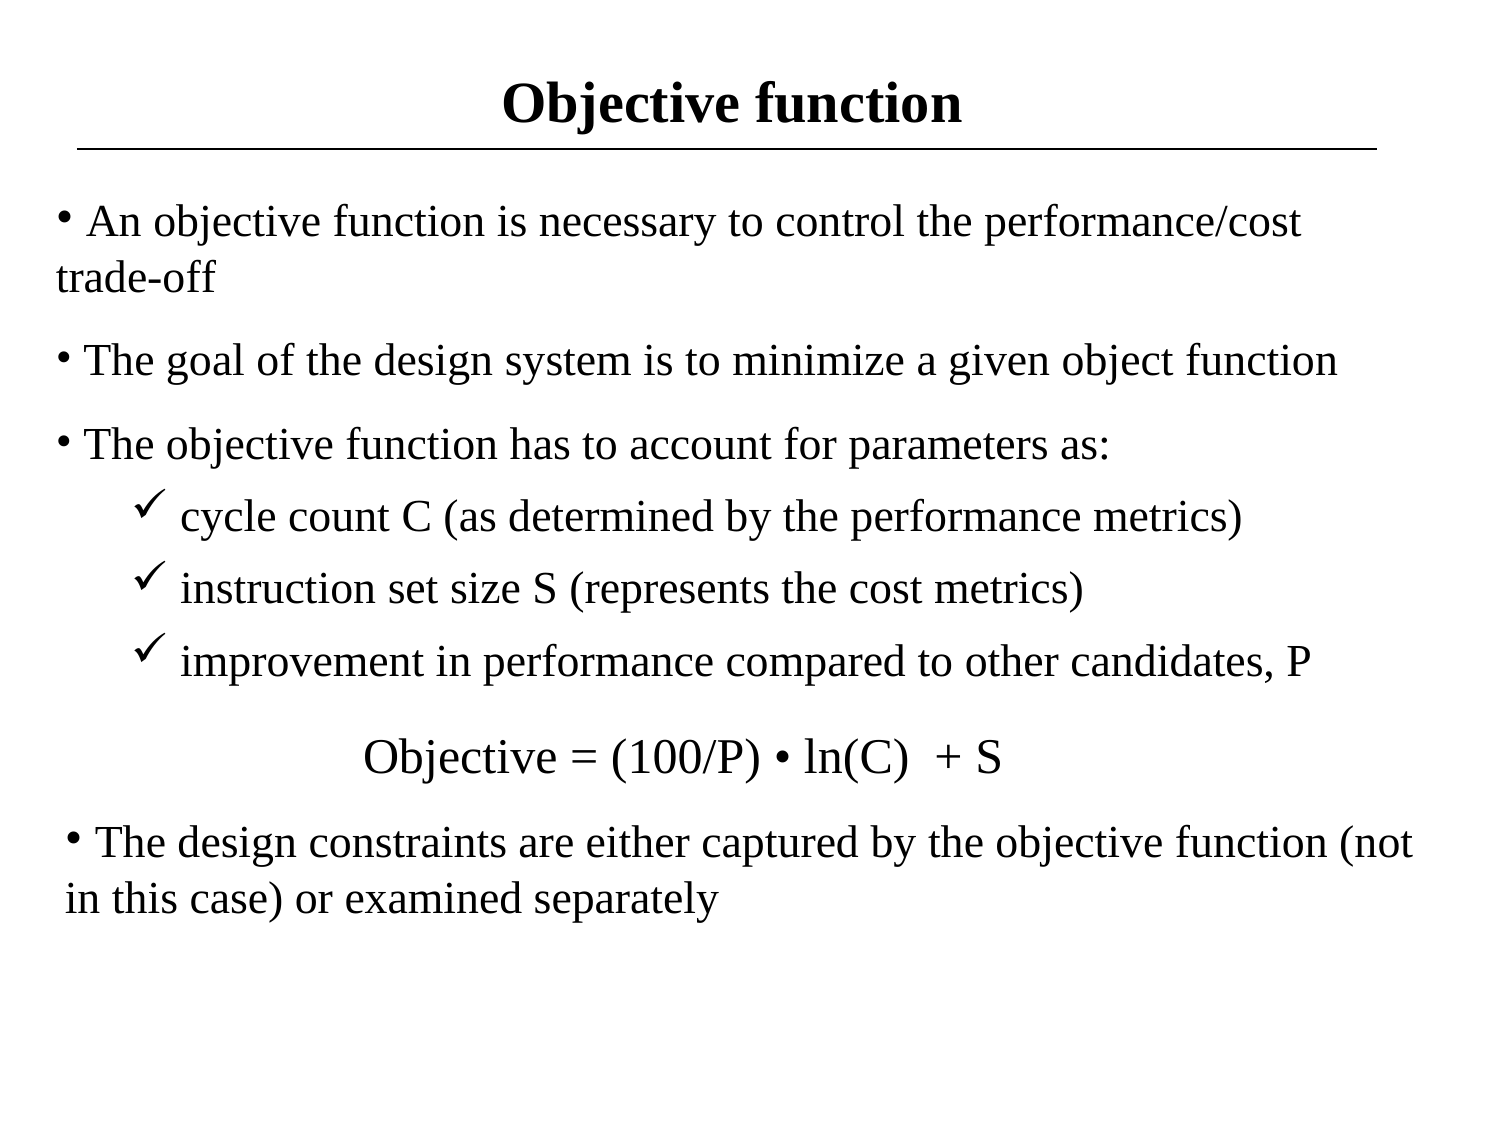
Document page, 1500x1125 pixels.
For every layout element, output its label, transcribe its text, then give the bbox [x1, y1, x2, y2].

text_box Objective = (100/P) • ln(C) + S [348, 716, 1024, 792]
title Objective function [112, 54, 1353, 144]
text_box An objective function is necessary to control the performance/cost trade-off The goal of the design system is to minimize a given object function The objective function has to account for parameters as: cycle count C (as determined by the performance metrics) instruction set size S (represents the cost metrics) improvement in performance compared to other candidates, P [41, 184, 1429, 687]
text_box The design constraints are either captured by the objective function (not in this case) or examined separately [50, 800, 1472, 931]
